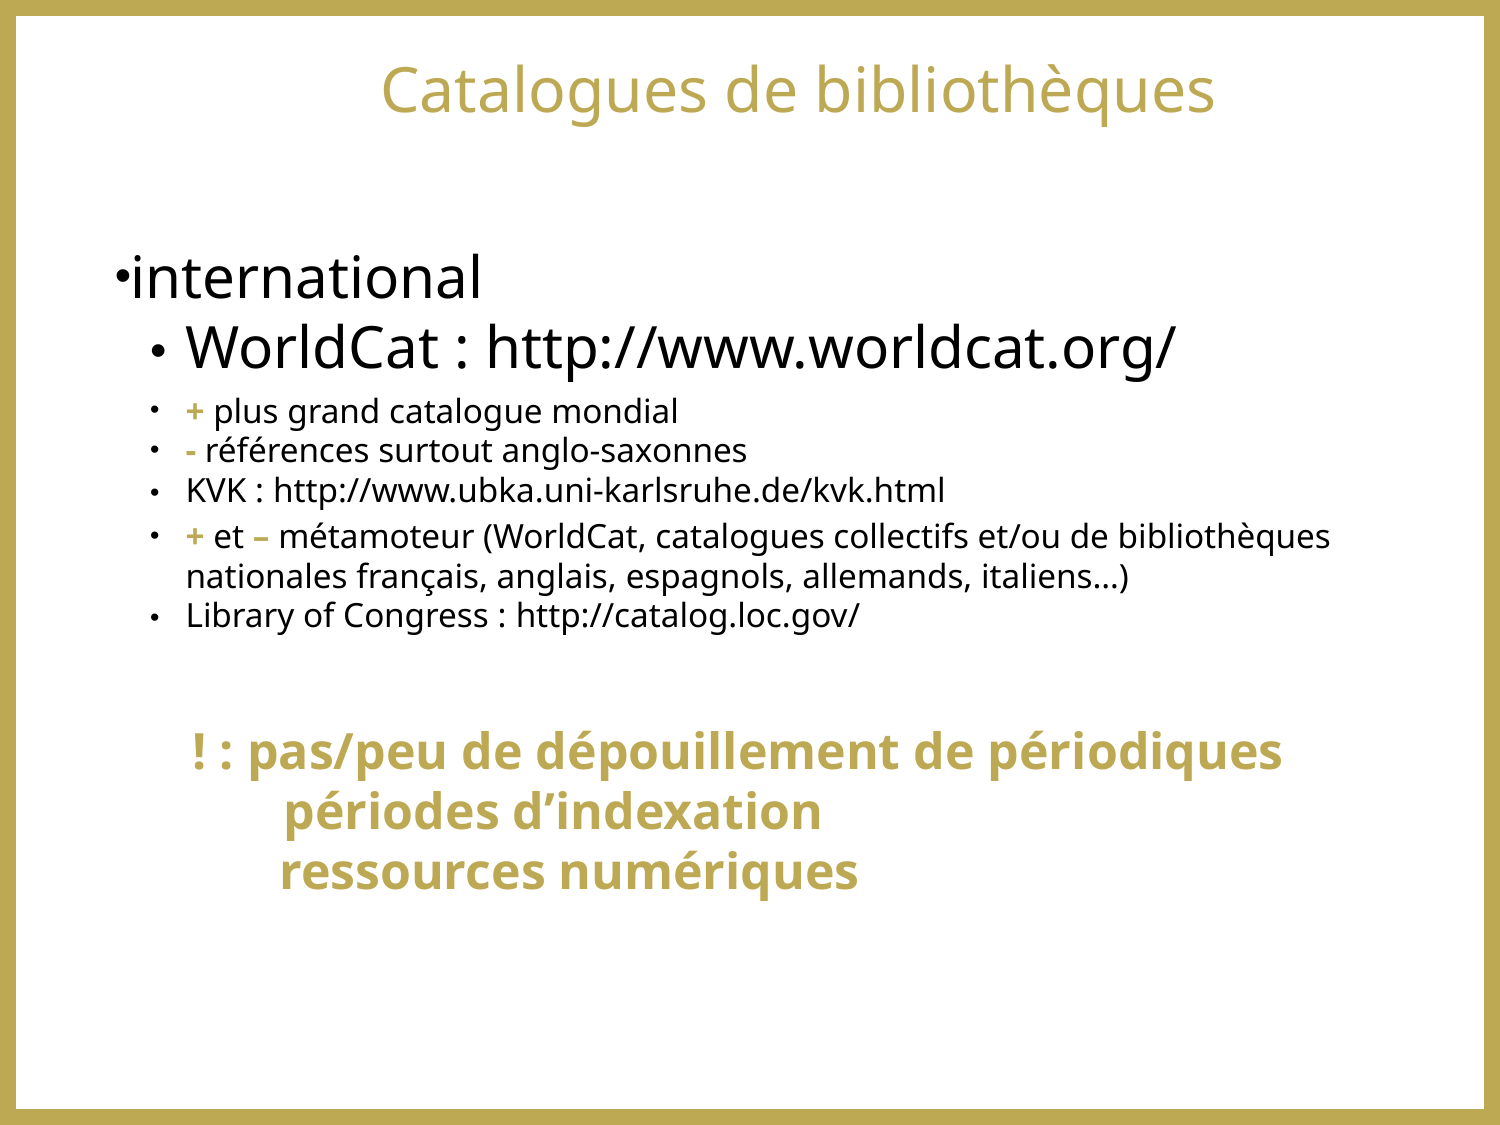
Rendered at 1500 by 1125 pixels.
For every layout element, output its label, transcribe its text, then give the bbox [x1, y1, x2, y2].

text_box international WorldCat : http://www.worldcat.org/ + plus grand catalogue mondial - références surtout anglo-saxonnes KVK : http://www.ubka.uni-karlsruhe.de/kvk.html + et – métamoteur (WorldCat, catalogues collectifs et/ou de bibliothèques nationales français, anglais, espagnols, allemands, italiens…) Library of Congress : http://catalog.loc.gov/ ! : pas/peu de dépouillement de périodiques périodes d’indexation ressources numériques [99, 233, 1450, 1096]
text_box Catalogues de bibliothèques [123, 42, 1474, 161]
text_box [0, 0, 1500, 1125]
